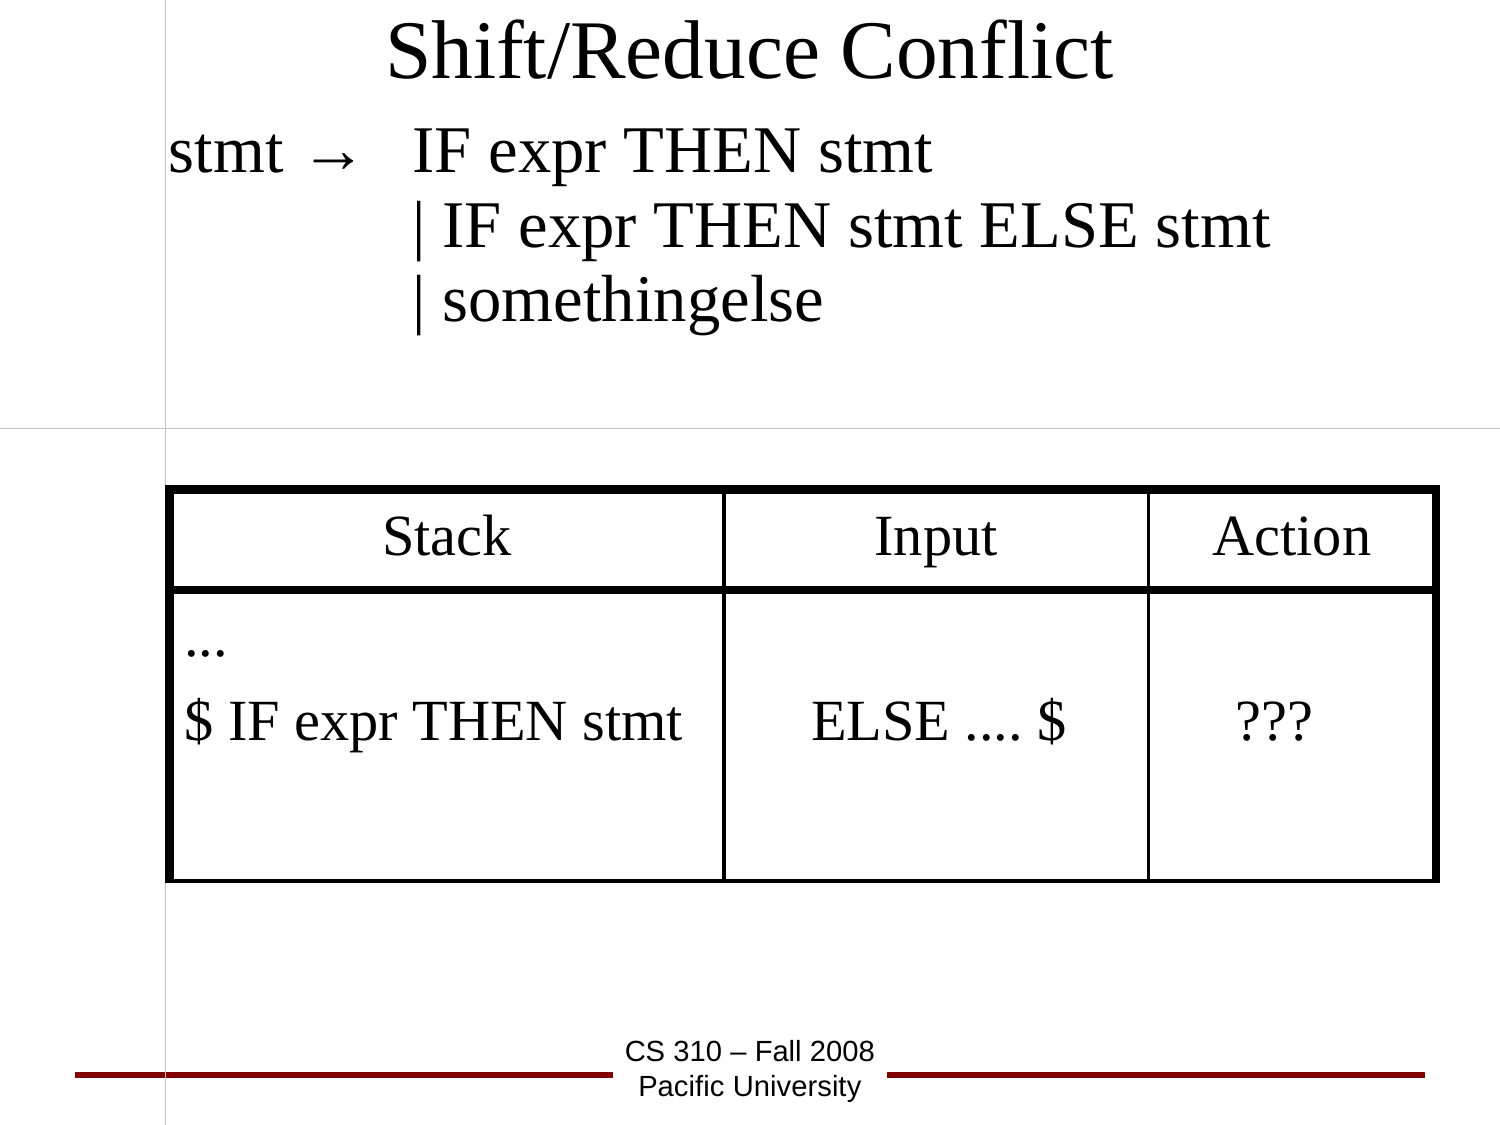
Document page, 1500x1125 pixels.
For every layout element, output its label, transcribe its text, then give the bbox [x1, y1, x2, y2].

list stmt → IF expr THEN stmt | IF expr THEN stmt ELSE stmt | somethingelse [112, 112, 1388, 856]
table_header Input [726, 494, 1147, 586]
table_cell ... $ IF expr THEN stmt [174, 594, 722, 879]
table_cell ??? [1150, 594, 1432, 879]
table_cell ELSE .... $ [726, 594, 1147, 879]
table_header Action [1150, 494, 1432, 586]
title Shift/Reduce Conflict [112, 0, 1388, 108]
table_header Stack [174, 494, 722, 586]
